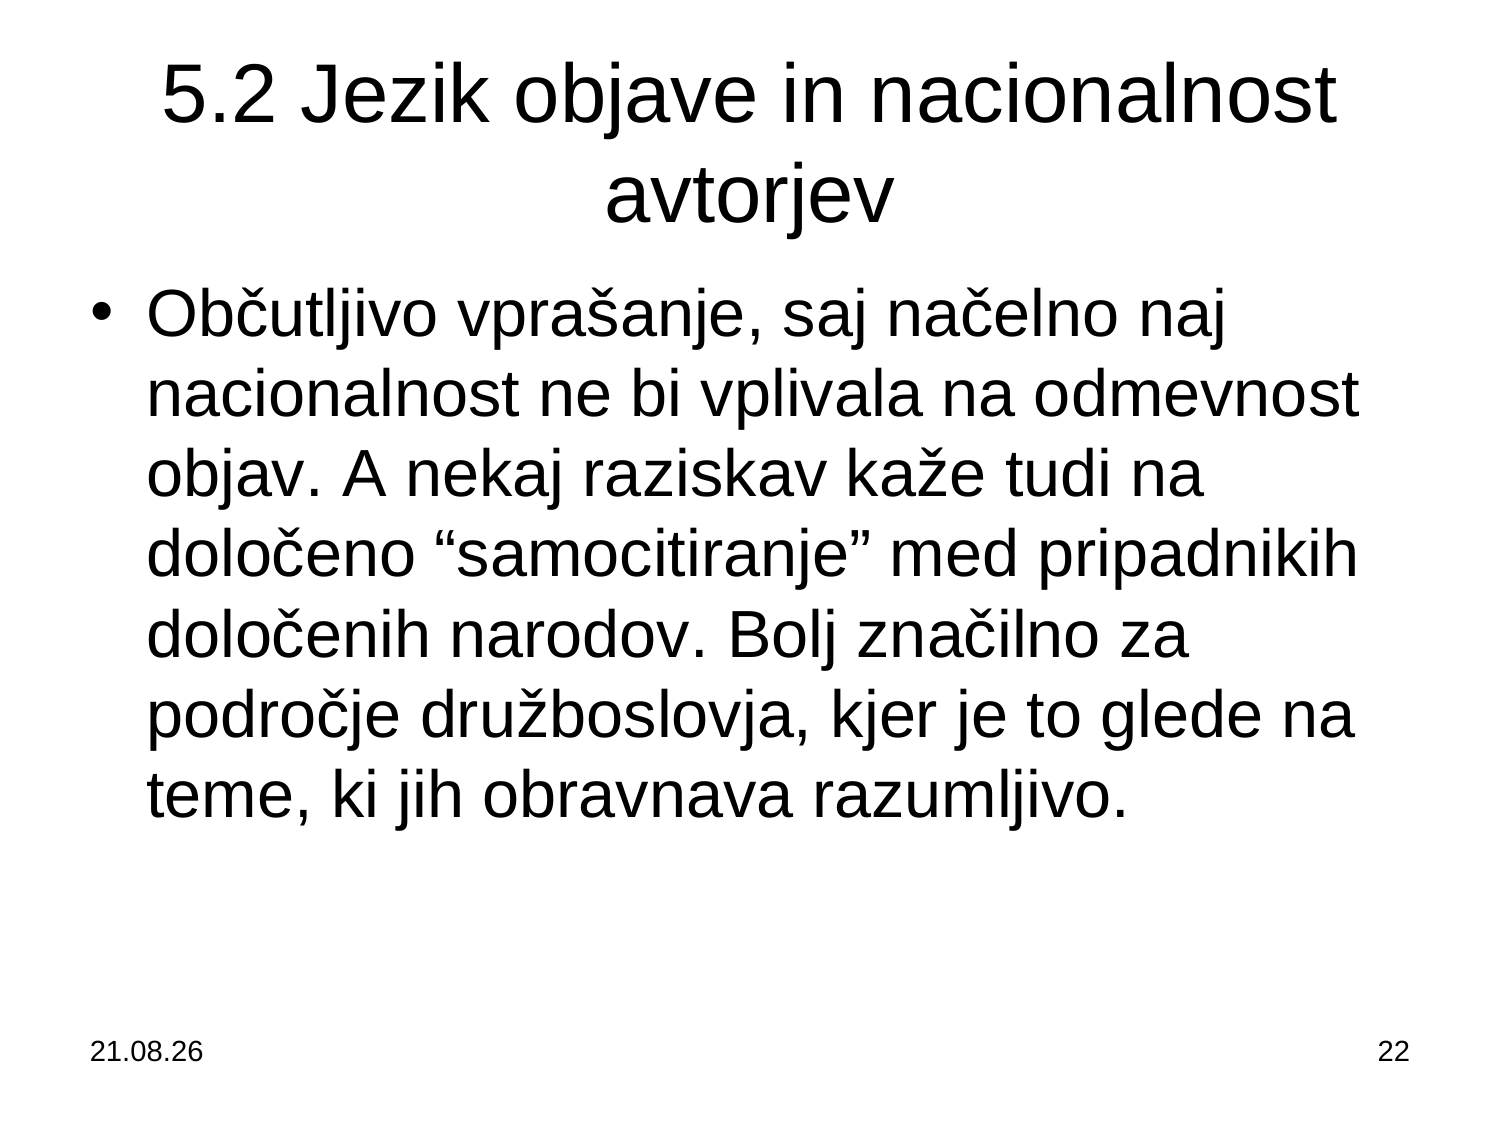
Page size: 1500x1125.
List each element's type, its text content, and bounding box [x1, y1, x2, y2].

list Občutljivo vprašanje, saj načelno naj nacionalnost ne bi vplivala na odmevnost objav. A nekaj raziskav kaže tudi na določeno “samocitiranje” med pripadnikih določenih narodov. Bolj značilno za področje družboslovja, kjer je to glede na teme, ki jih obravnava razumljivo. [75, 262, 1426, 1006]
text_box 05.11.14 [74, 1024, 426, 1103]
text_box <number> [1074, 1024, 1426, 1103]
title 5.2 Jezik objave in nacionalnost avtorjev [75, 0, 1426, 262]
